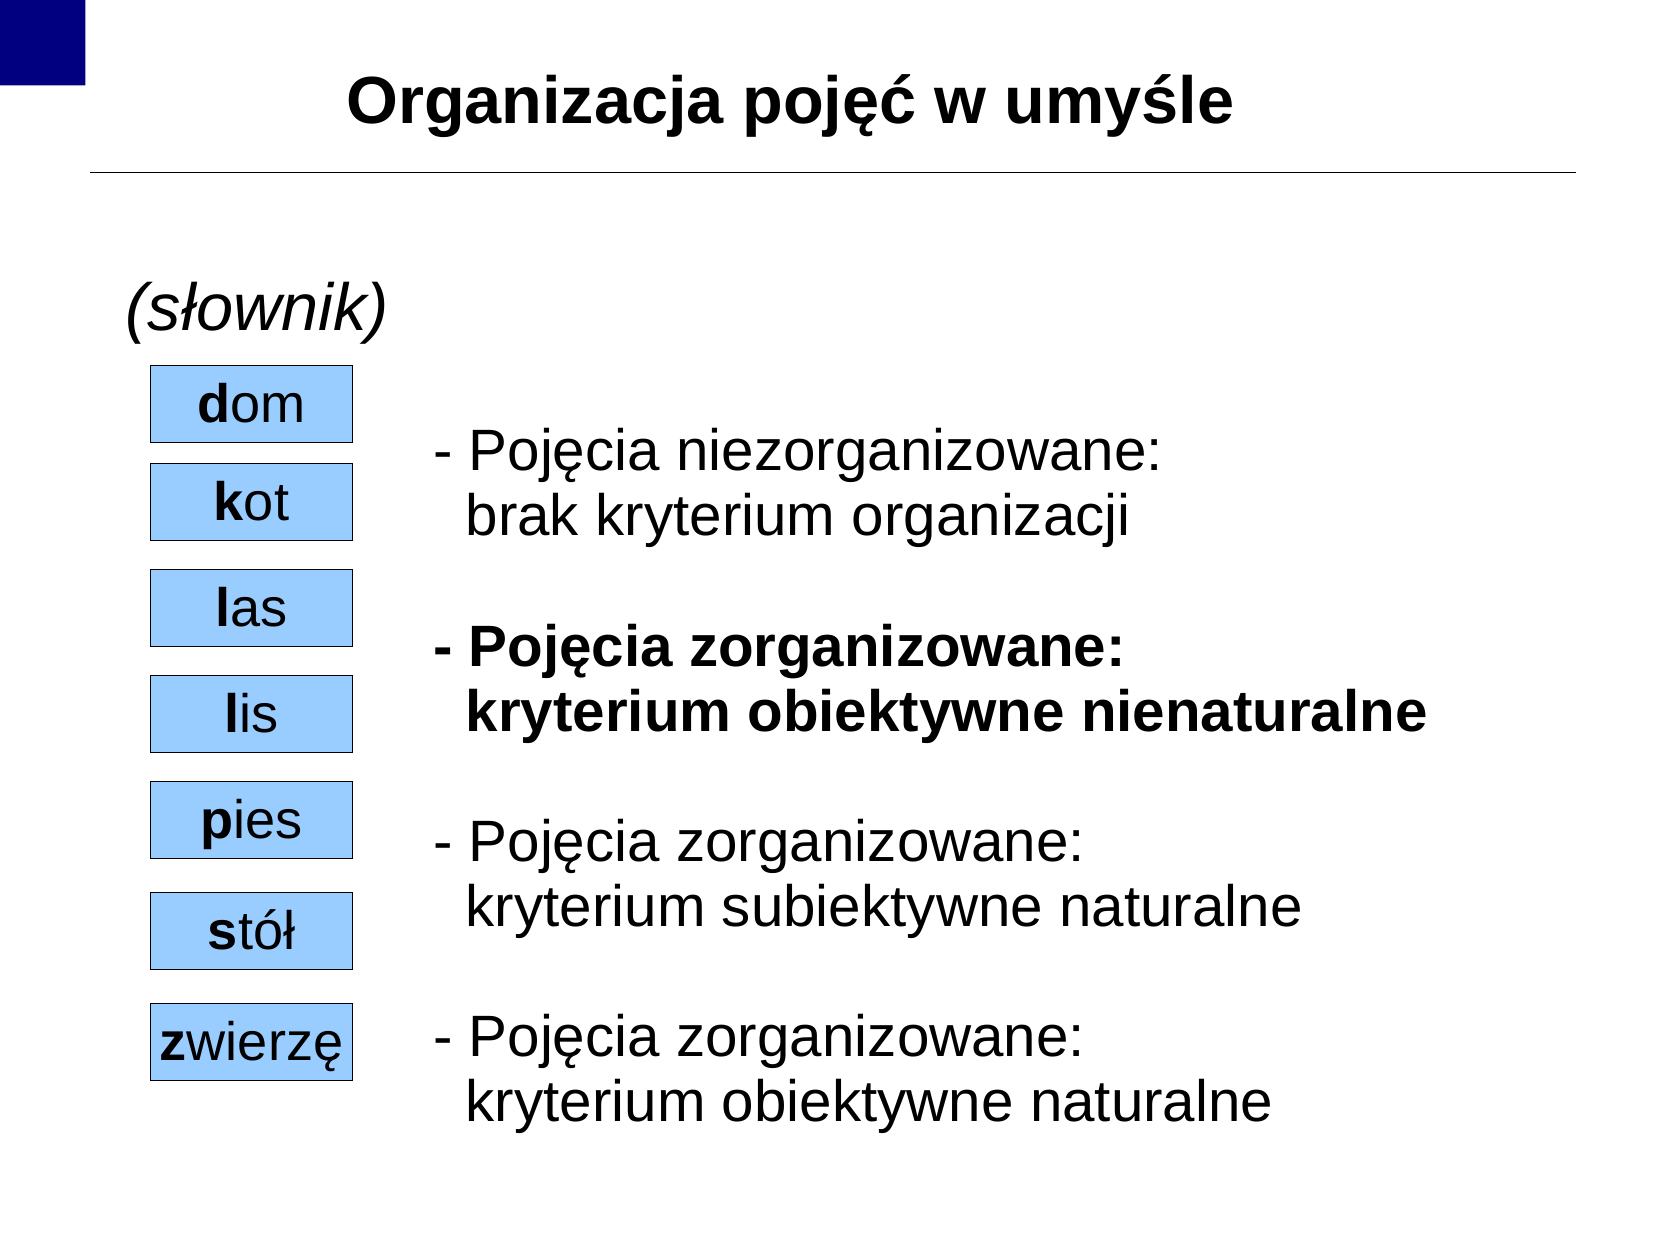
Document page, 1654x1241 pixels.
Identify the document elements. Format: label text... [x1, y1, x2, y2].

text_box [0, 0, 86, 86]
text_box las [150, 569, 353, 647]
text_box kot [150, 463, 353, 541]
text_box stół [150, 892, 353, 970]
text_box pies [150, 781, 353, 859]
text_box - Pojęcia niezorganizowane: brak kryterium organizacji - Pojęcia zorganizowane: kryterium obiektywne nienaturalne - Pojęcia zorganizowane: kryterium subiektywne naturalne - Pojęcia zorganizowane: kryterium obiektywne naturalne [418, 410, 1654, 1241]
text_box zwierzę [150, 1003, 353, 1081]
text_box (słownik) [111, 262, 442, 355]
text_box dom [150, 365, 353, 443]
text_box lis [150, 675, 353, 753]
text_box Organizacja pojęć w umyśle [331, 56, 1447, 149]
